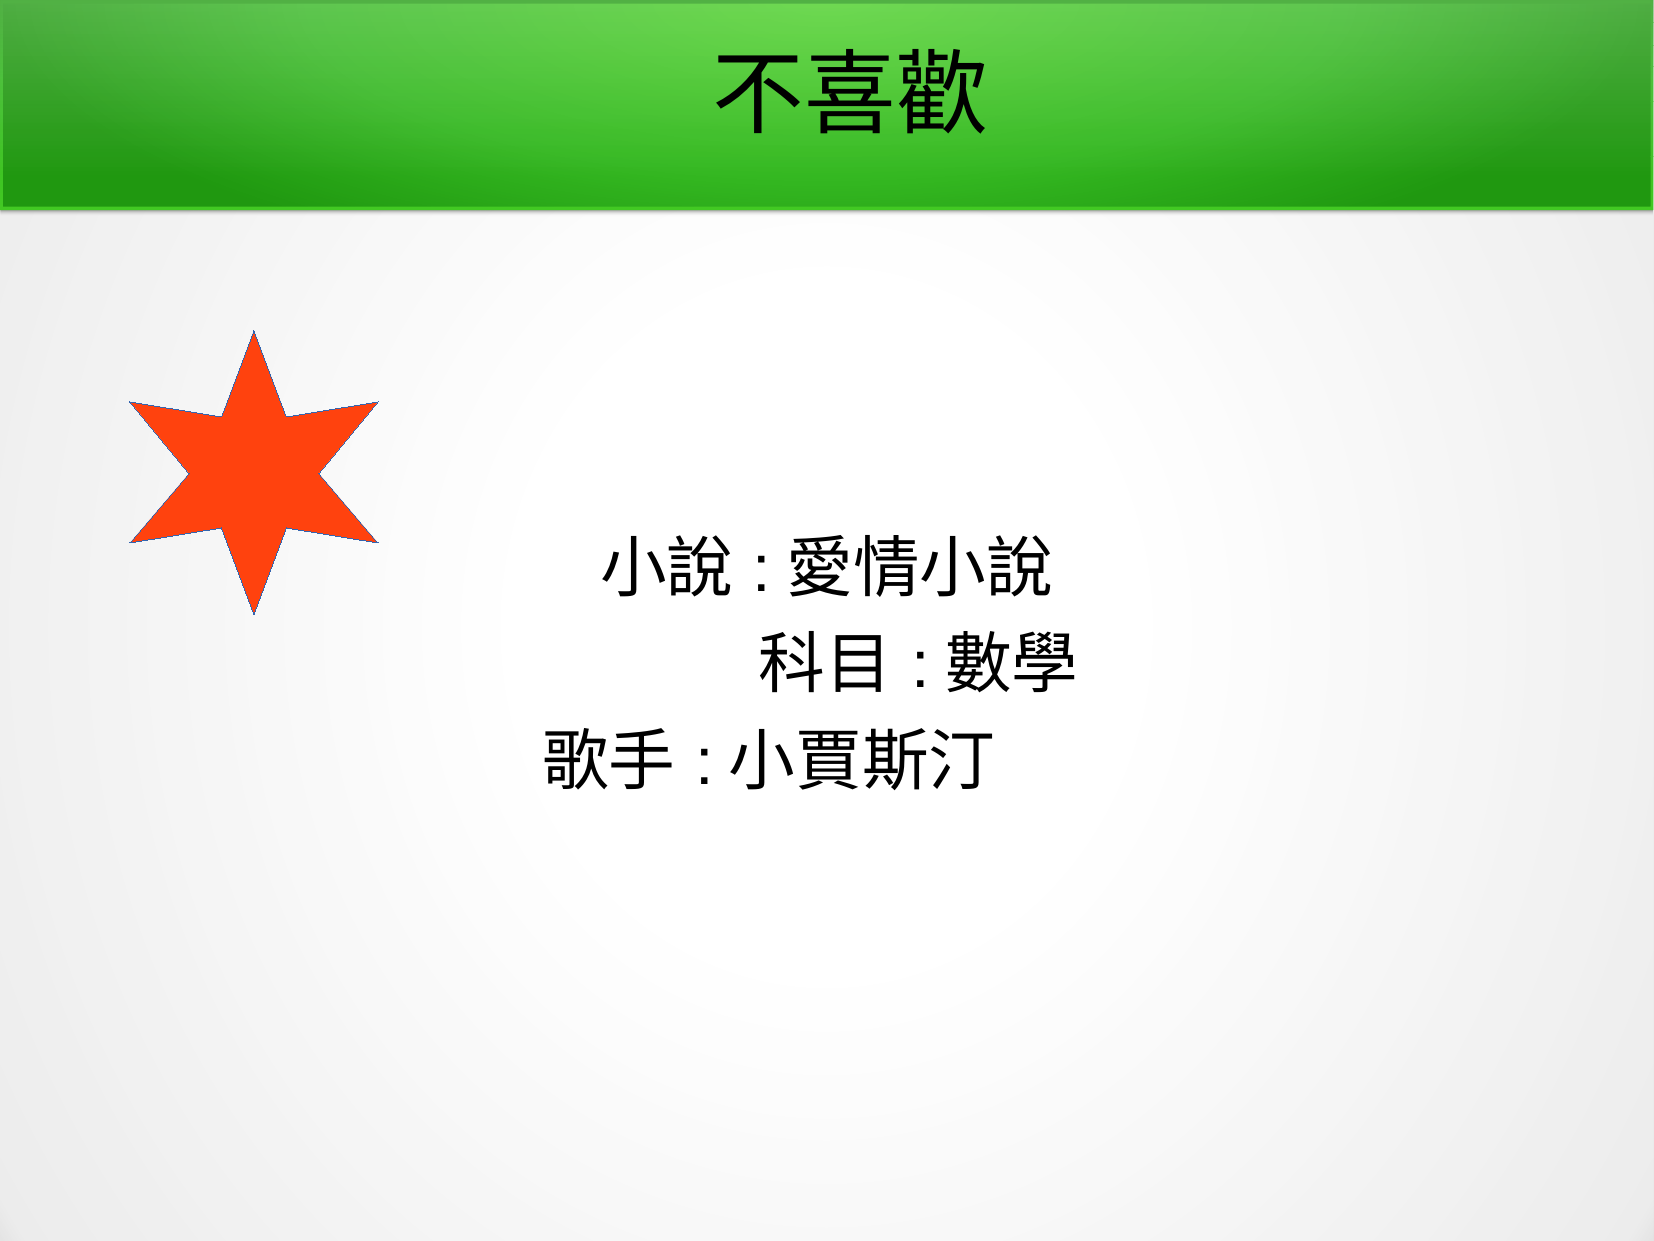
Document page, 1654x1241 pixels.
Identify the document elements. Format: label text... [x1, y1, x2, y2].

text_box [129, 330, 379, 615]
title 不喜歡 [82, 47, 1571, 259]
subtitle 小說:愛情小說 科目:數學 歌手:小賈斯汀 [82, 299, 1571, 1019]
